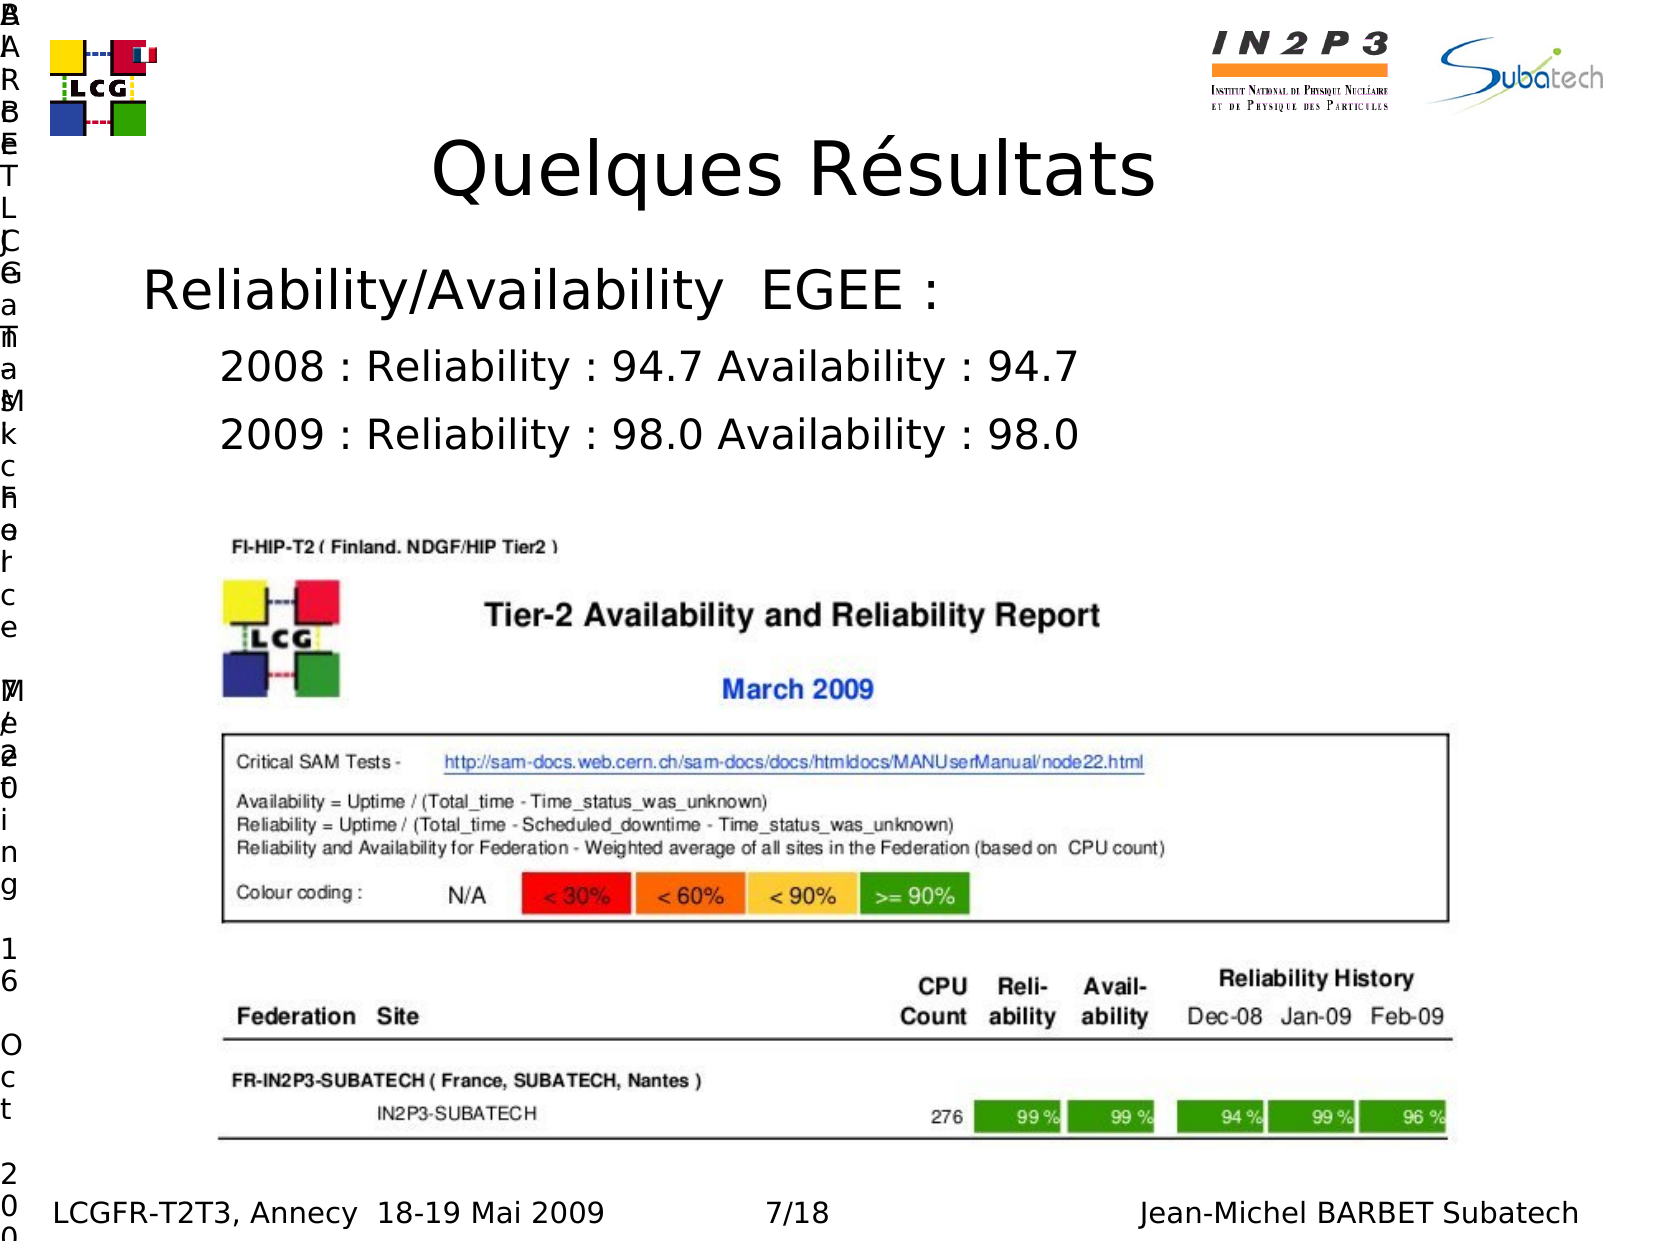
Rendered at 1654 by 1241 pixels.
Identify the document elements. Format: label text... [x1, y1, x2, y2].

title Quelques Résultats [88, 75, 1500, 267]
picture [1425, 37, 1603, 116]
picture [1210, 21, 1388, 75]
list Reliability/Availability EGEE : 2008 : Reliability : 94.7 Availability : 94.7 2009 : Reliability : 98.0 Availability : 98.0 [125, 262, 1538, 488]
picture [50, 40, 159, 136]
picture [217, 524, 1463, 1150]
